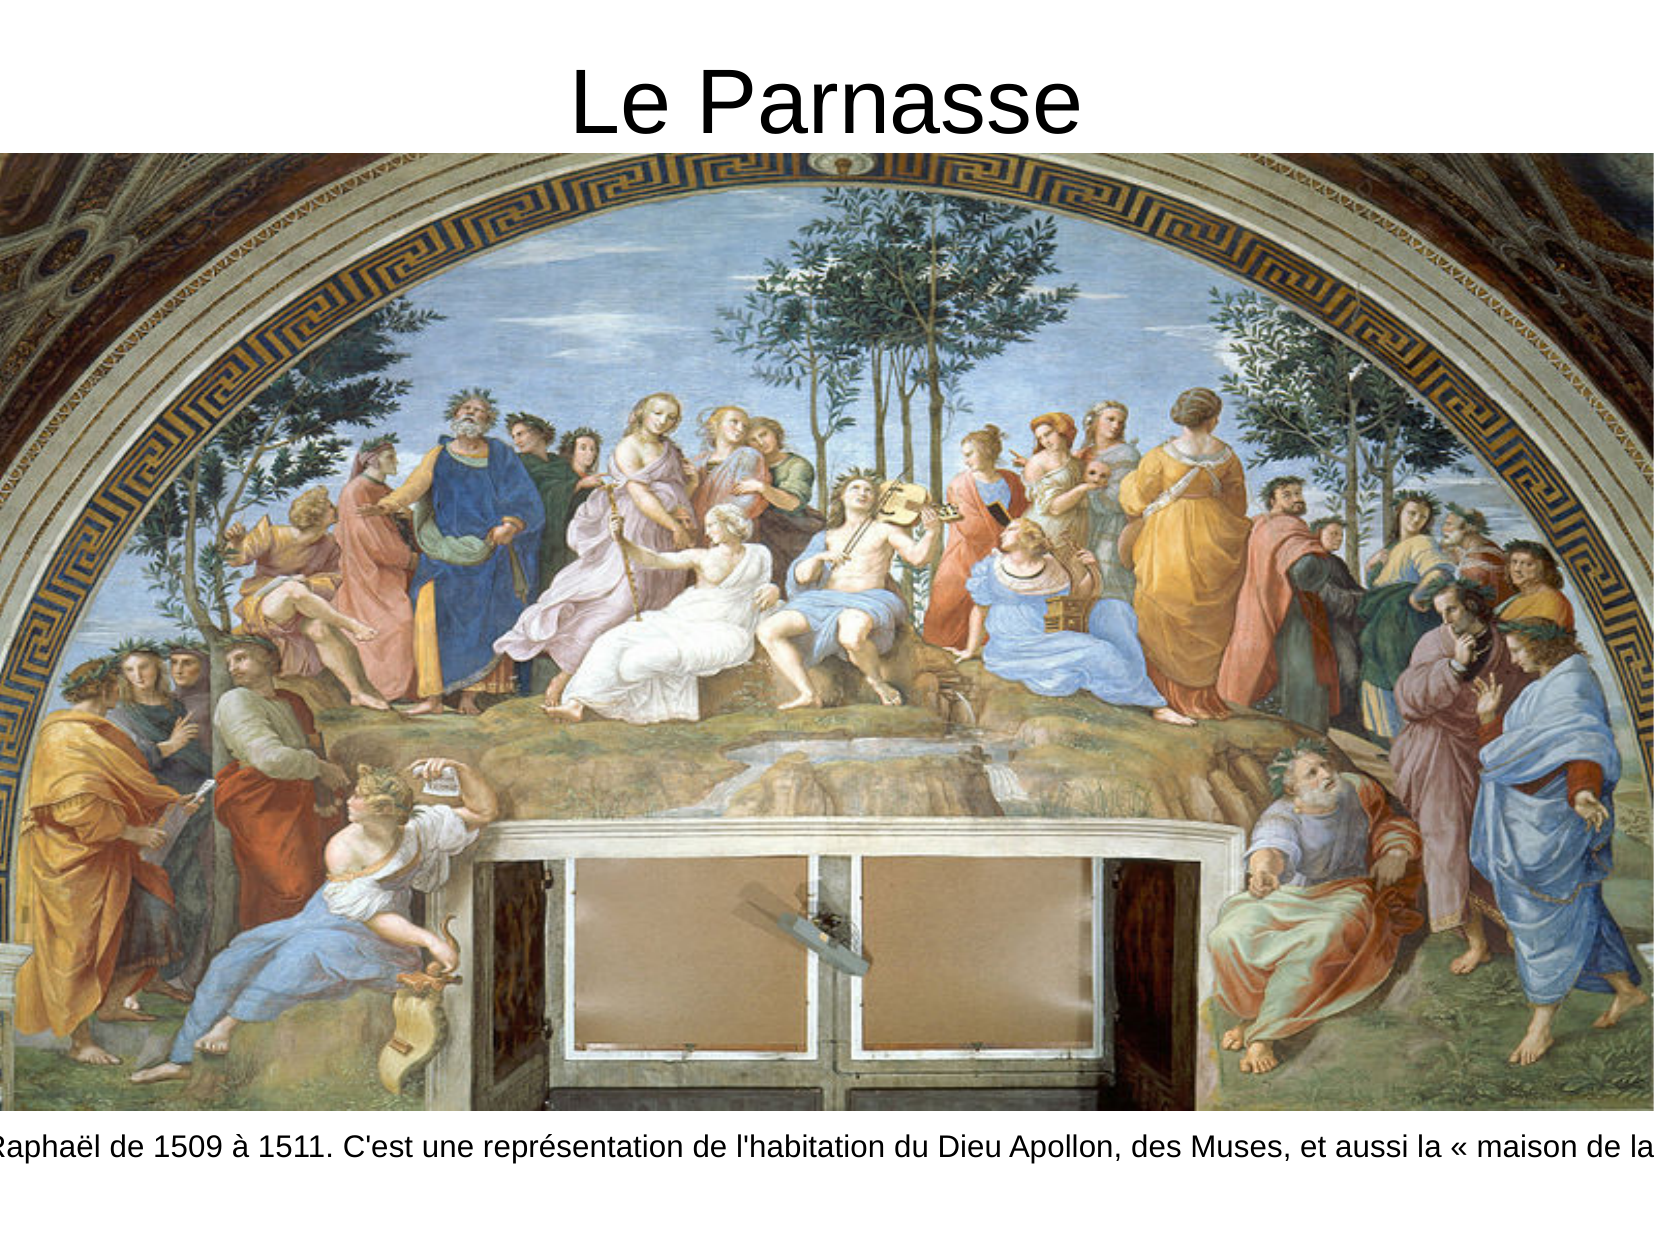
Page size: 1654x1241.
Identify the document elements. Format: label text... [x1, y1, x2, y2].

picture [0, 153, 1654, 1111]
title Le Parnasse [82, 0, 1571, 153]
text_box Le Parnasse, fresque réalisée par Raphaël de 1509 à 1511. C'est une représentation de l'habitation du Dieu Apollon, des Muses, et aussi la « maison de la poésie » et le « séjour des poètes ». [0, 1122, 1654, 1241]
